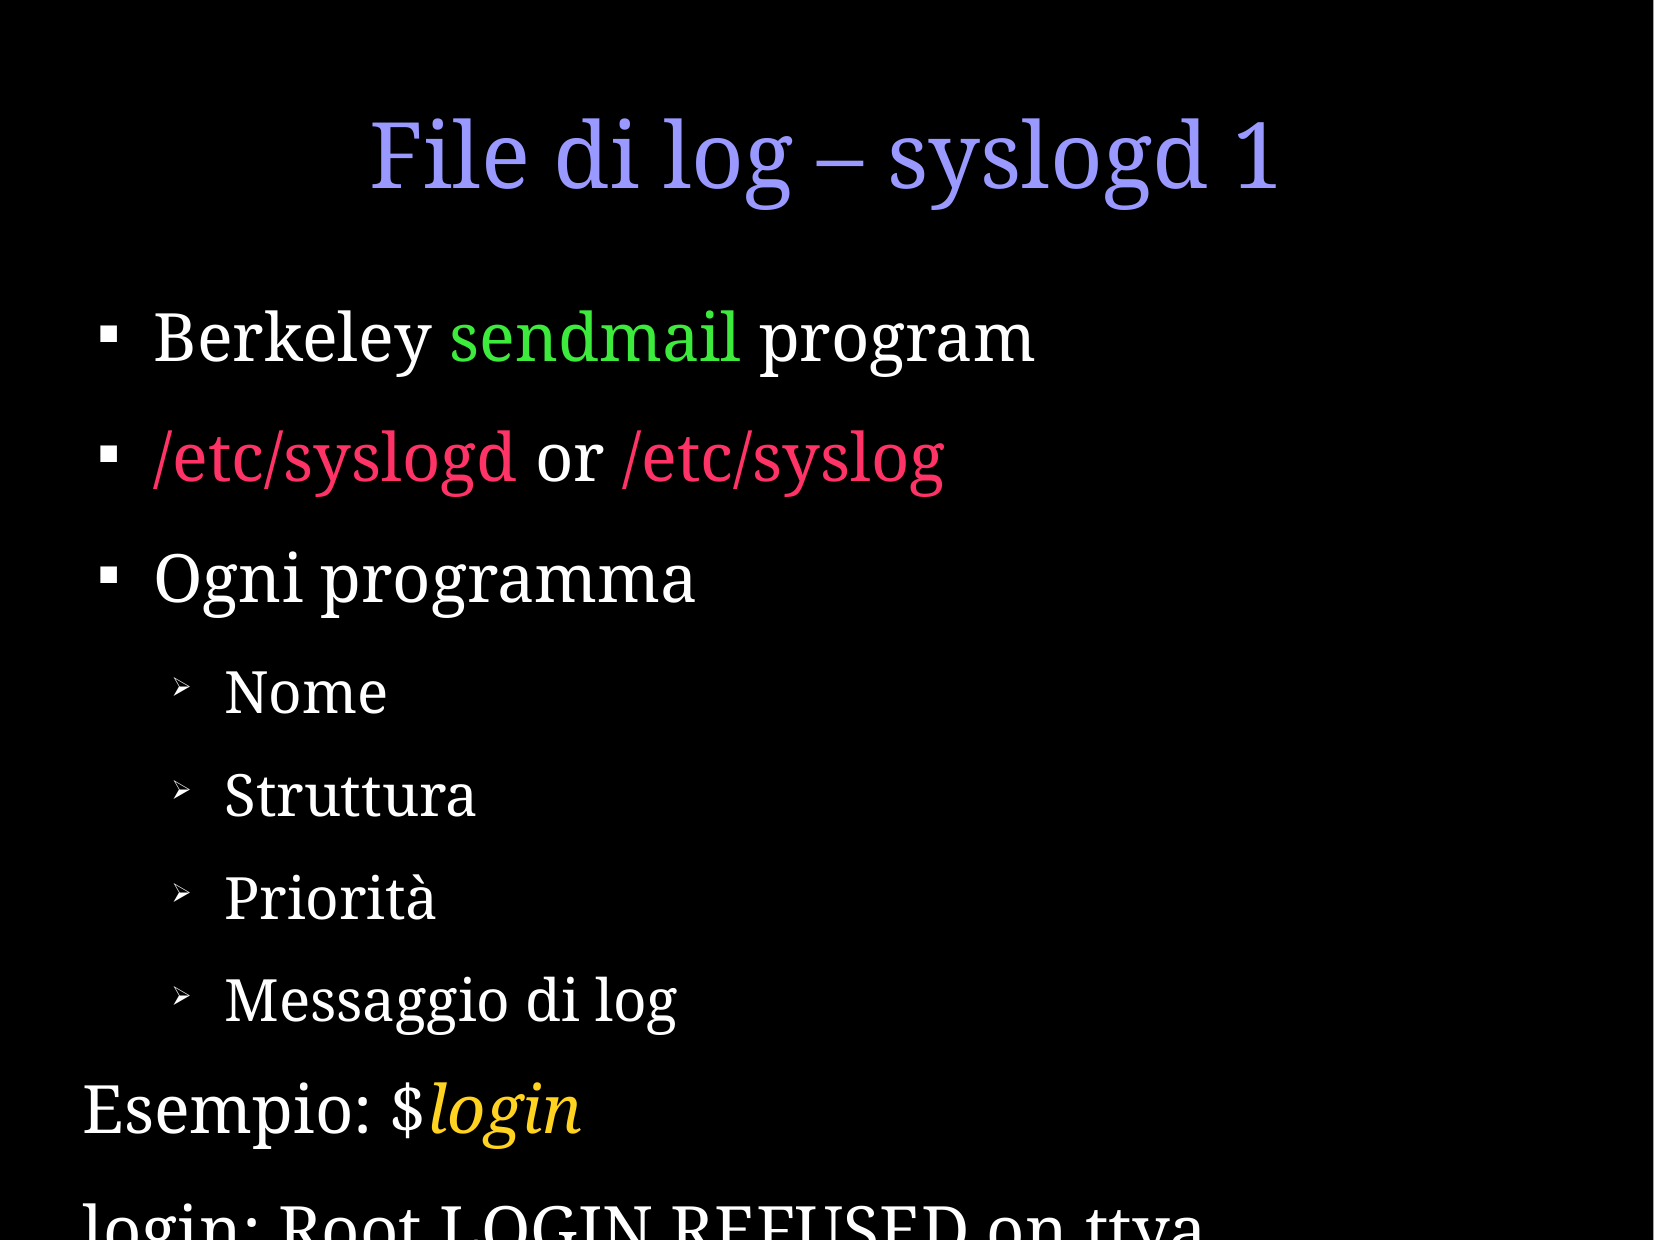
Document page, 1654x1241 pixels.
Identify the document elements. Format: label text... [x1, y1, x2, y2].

title File di log – syslogd 1 [82, 56, 1571, 250]
list Berkeley sendmail program /etc/syslogd or /etc/syslog Ogni programma Nome Struttura Priorità Messaggio di log Esempio: $login login: Root LOGIN REFUSED on ttya [82, 290, 1571, 1147]
